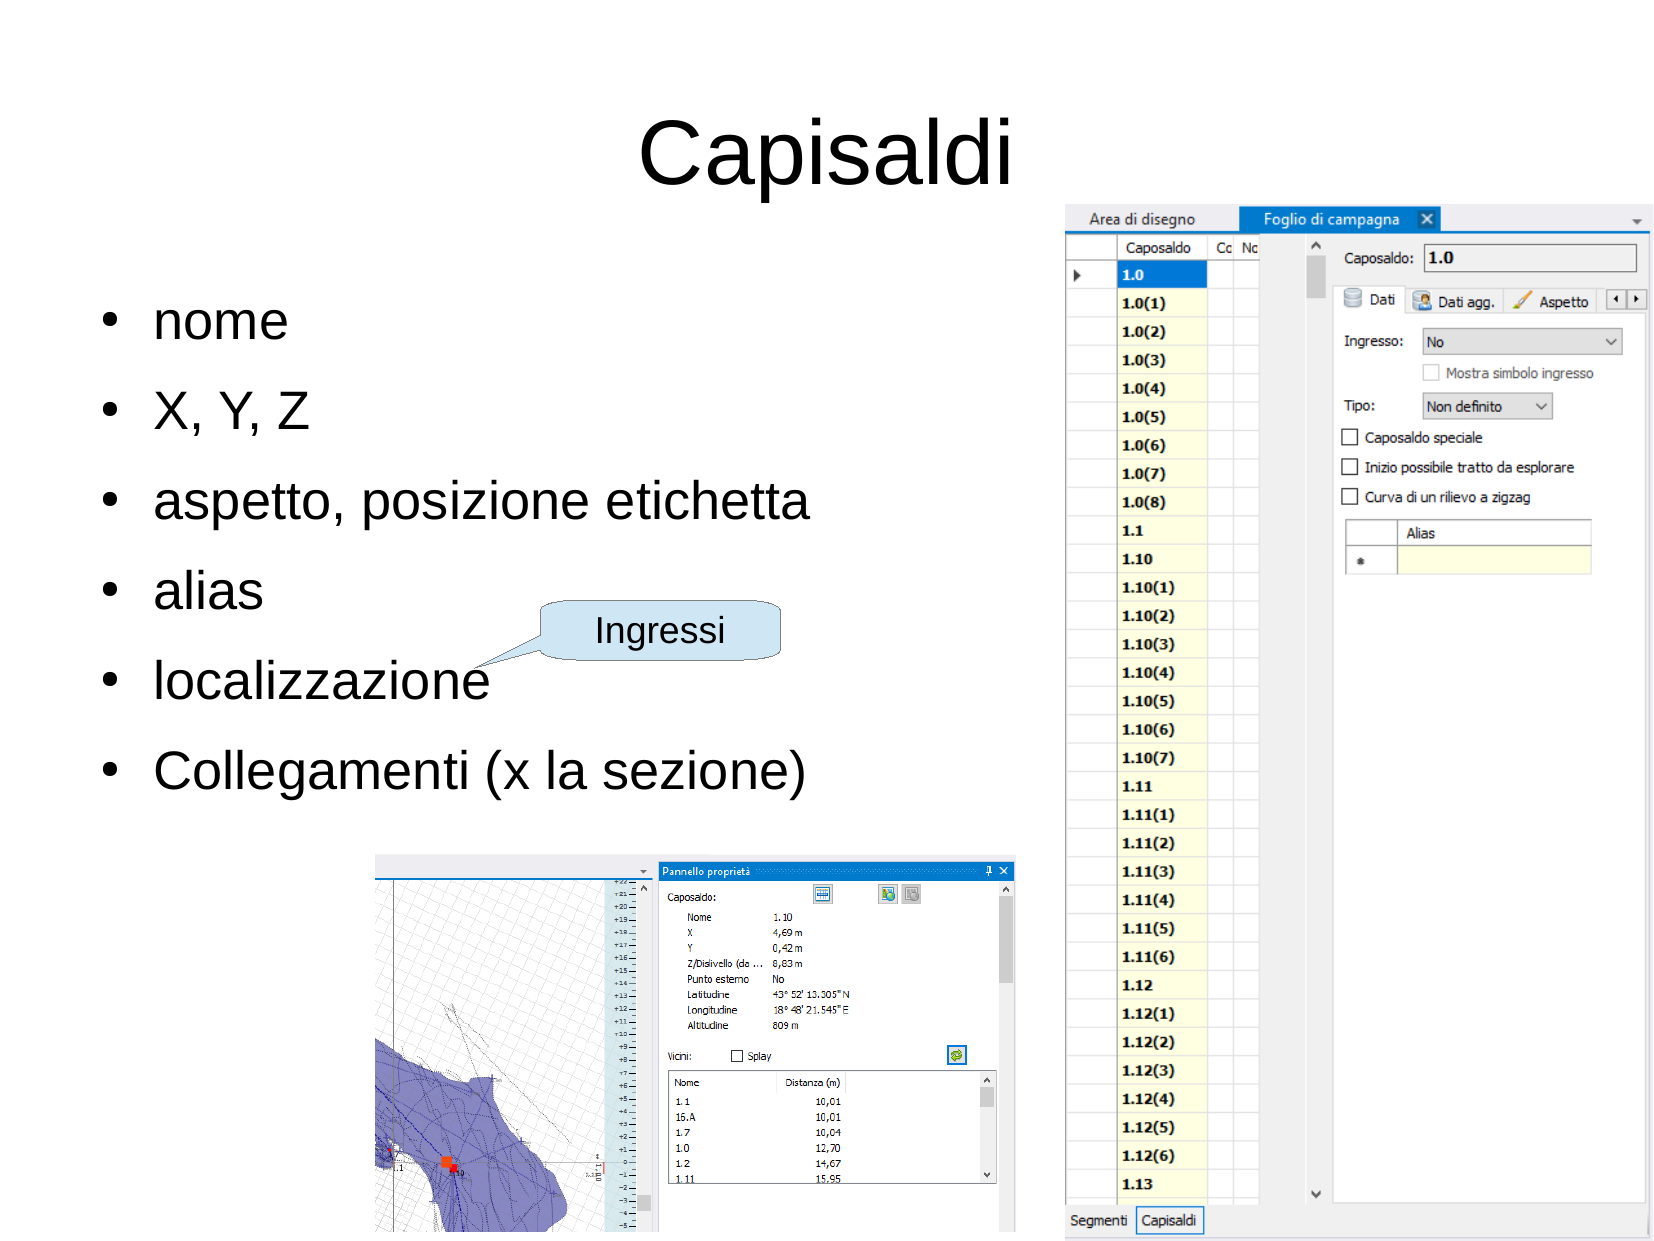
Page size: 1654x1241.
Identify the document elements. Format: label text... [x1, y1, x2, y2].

picture [1065, 204, 1654, 1241]
text_box Ingressi [474, 600, 781, 669]
list nome X, Y, Z aspetto, posizione etichetta alias localizzazione Collegamenti (x la sezione) [82, 290, 1065, 1109]
title Capisaldi [82, 49, 1571, 257]
picture [375, 854, 1016, 1232]
